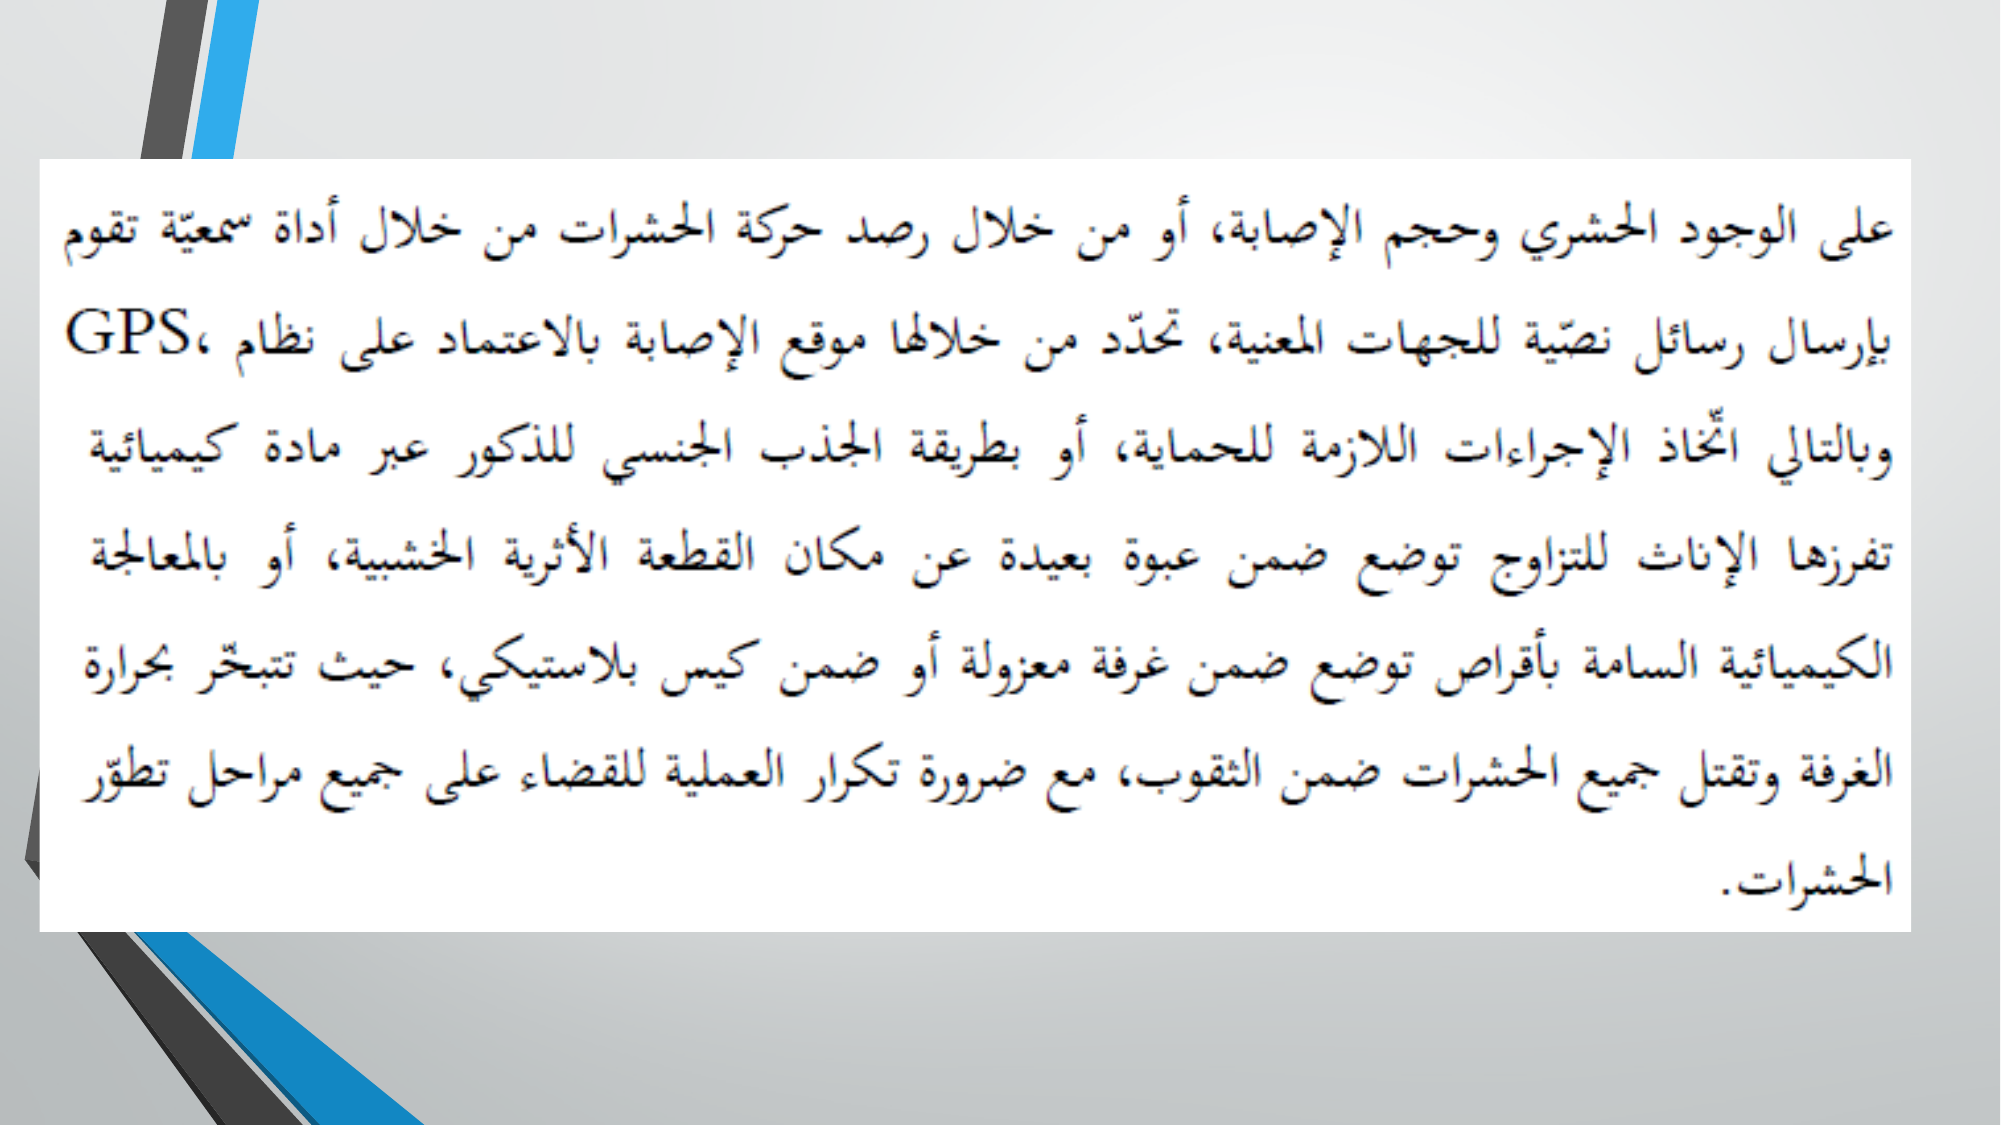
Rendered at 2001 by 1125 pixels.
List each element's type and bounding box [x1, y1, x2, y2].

picture [39, 159, 1912, 932]
